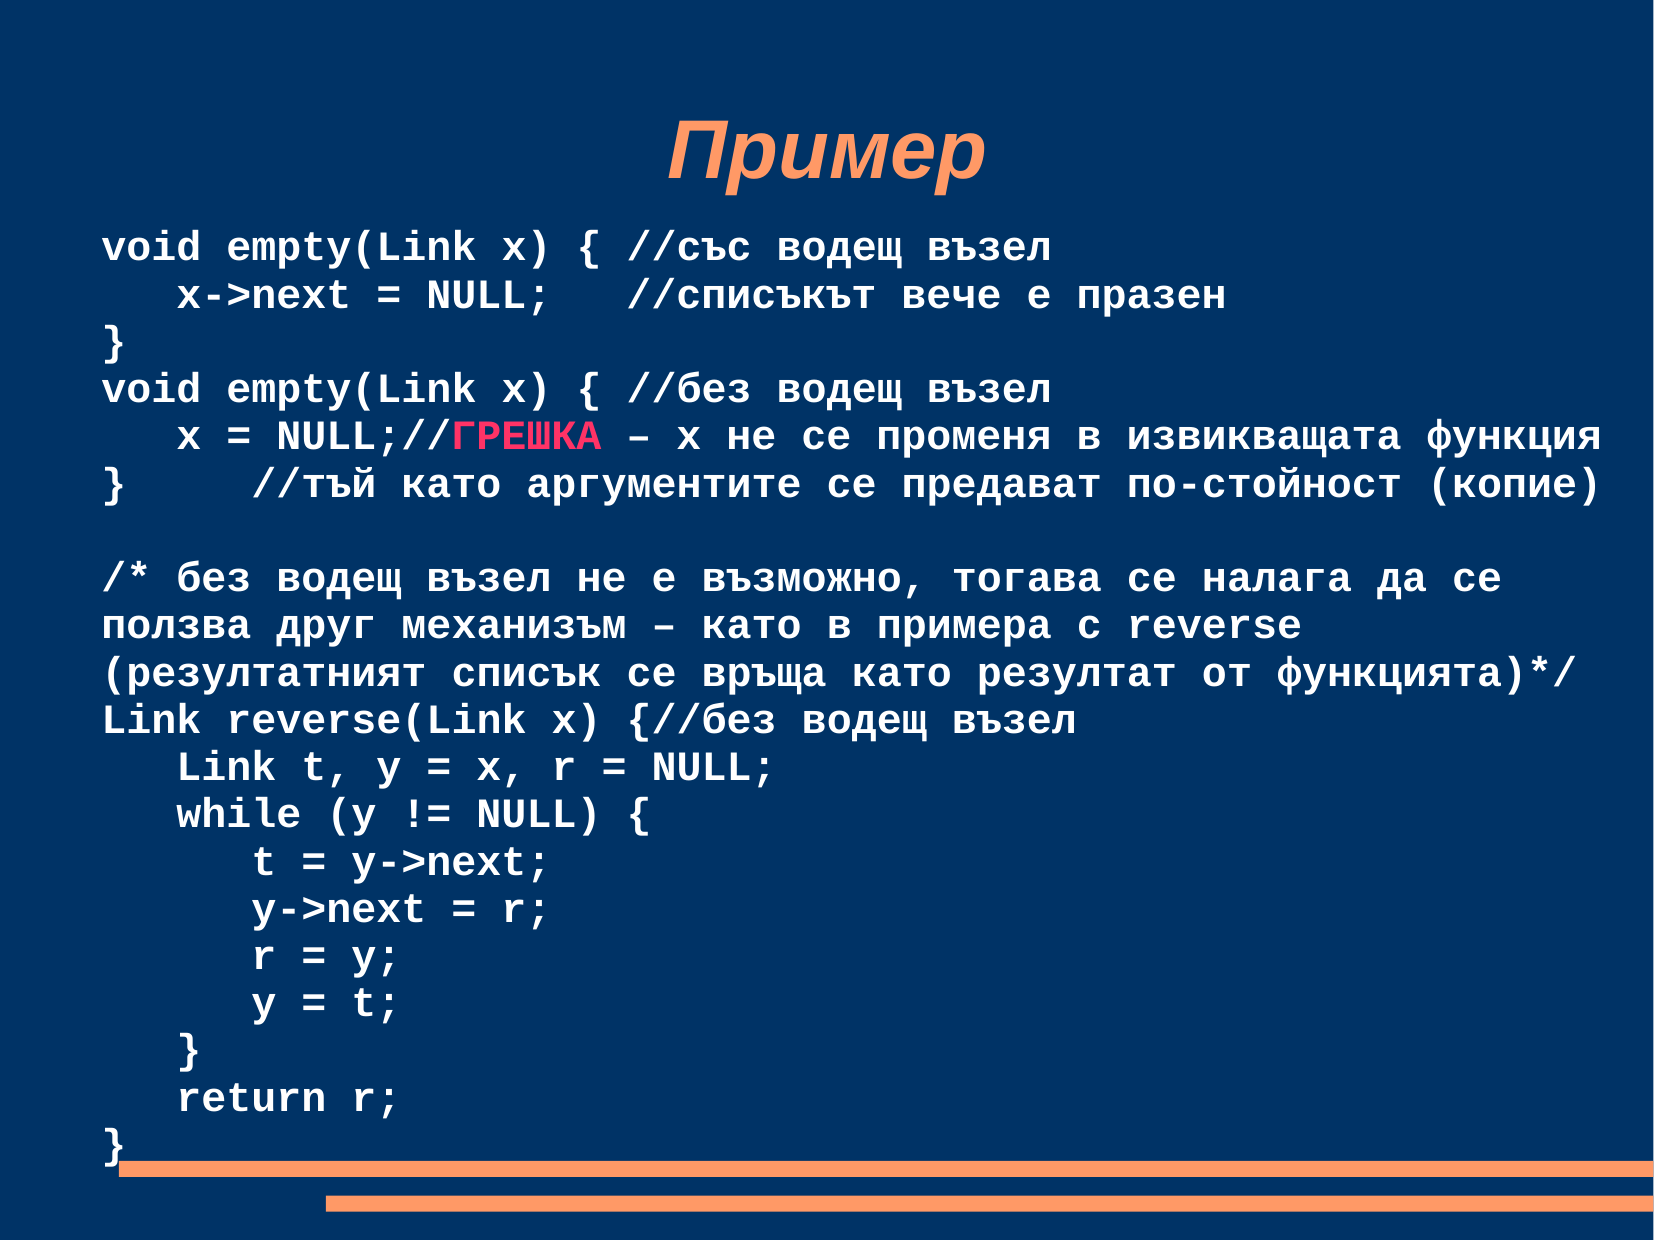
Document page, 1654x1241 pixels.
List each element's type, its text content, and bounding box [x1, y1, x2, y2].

title Пример [121, 46, 1534, 218]
text_box void empty(Link x) { //със водещ възел x->next = NULL; //списъкът вече е празен } void empty(Link x) { //без водещ възел x = NULL;//ГРЕШКА – x не се променя в извикващата функция } //тъй като аргументите се предават по-стойност (копие) /* без водещ възел не е възможно, тогава се налага да се ползва друг механизъм – като в примера с reverse (резултатният списък се връща като резултат от функцията)*/ Link reverse(Link x) {//без водещ възел Link t, y = x, r = NULL; while (y != NULL) { t = y->next; y->next = r; r = y; y = t; } return r; } [86, 218, 1650, 1190]
